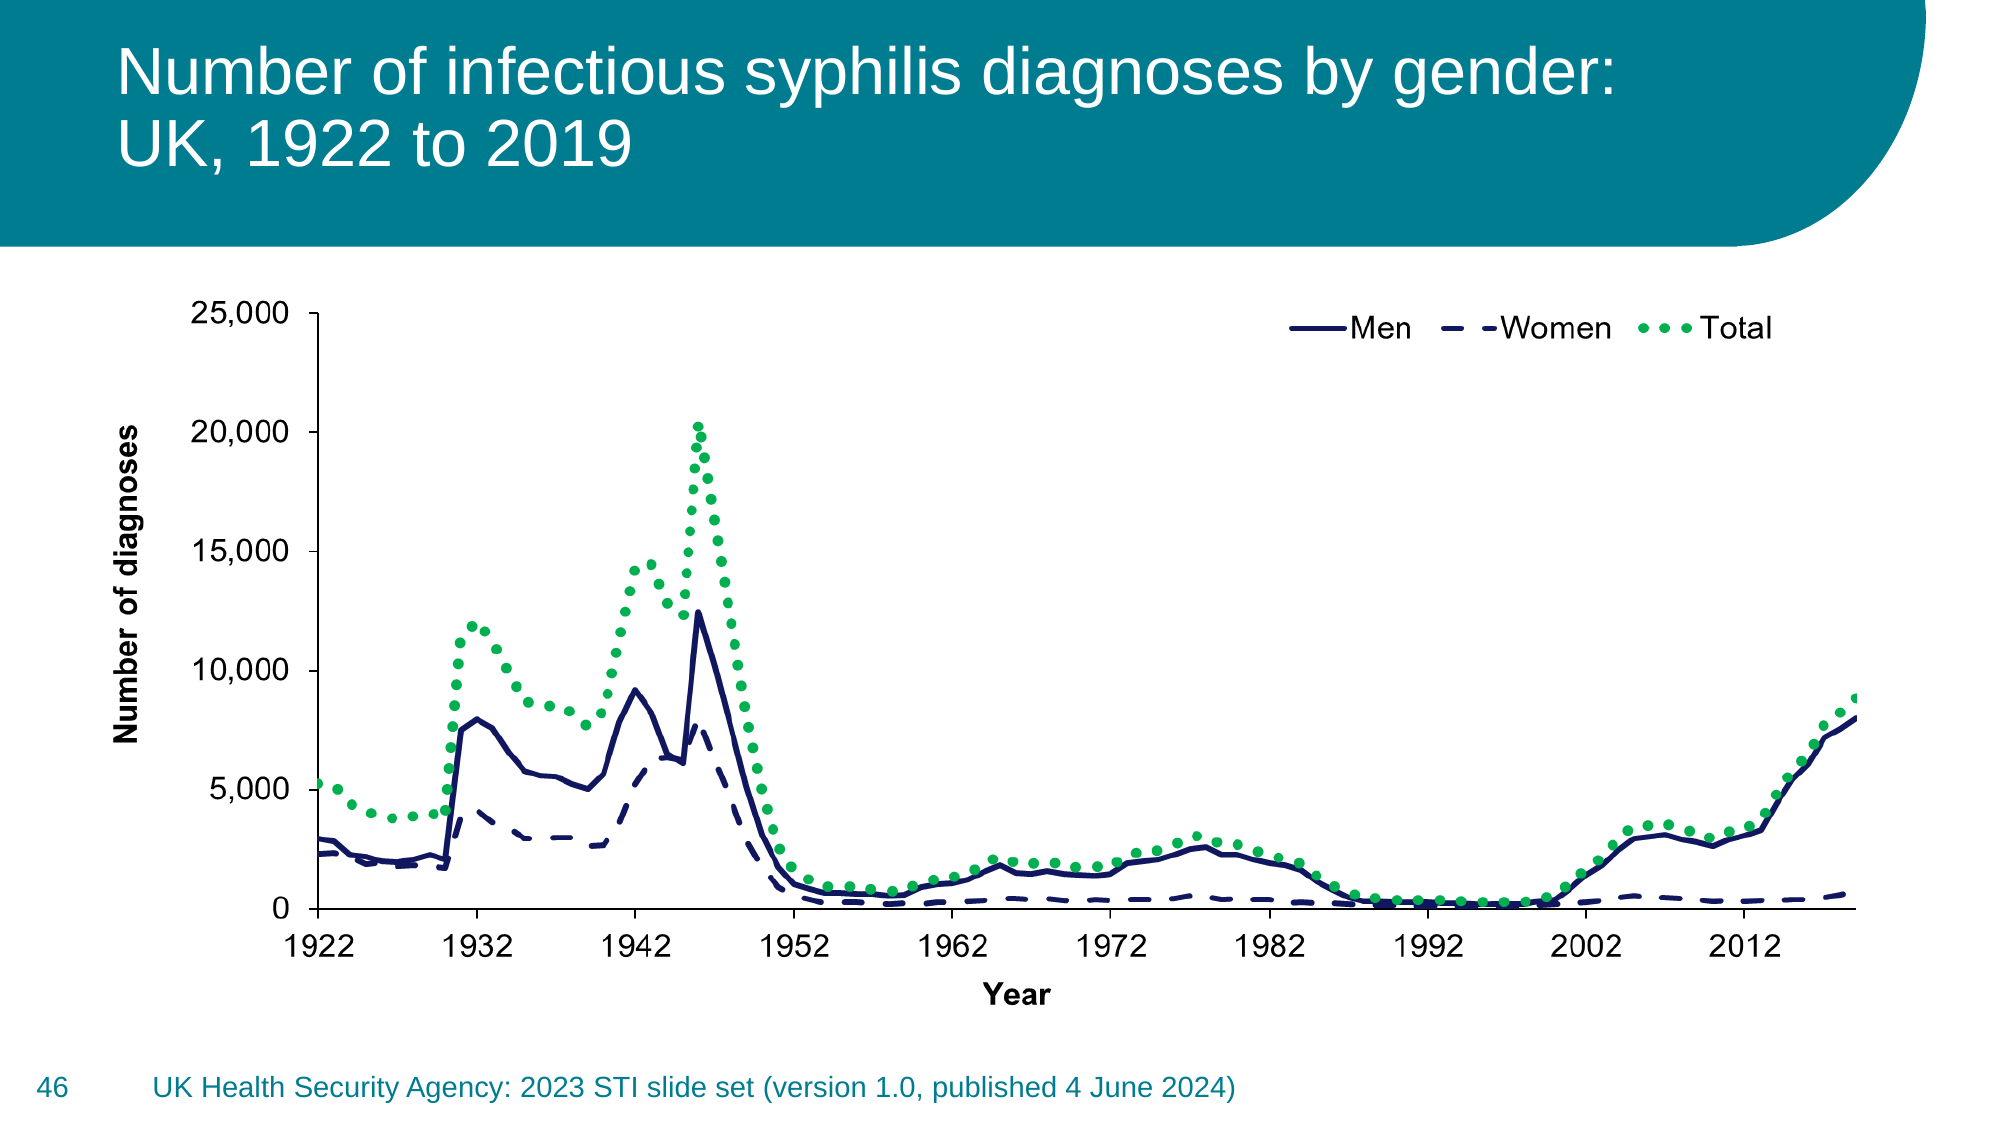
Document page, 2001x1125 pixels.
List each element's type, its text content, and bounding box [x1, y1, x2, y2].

title Number of infectious syphilis diagnoses by gender: UK, 1922 to 2019 [101, 29, 1747, 189]
picture [101, 286, 1908, 1021]
text_box UK Health Security Agency: 2023 STI slide set (version 1.0, published 4 June 2024) [137, 1056, 1780, 1116]
text_box [21, 1056, 120, 1117]
